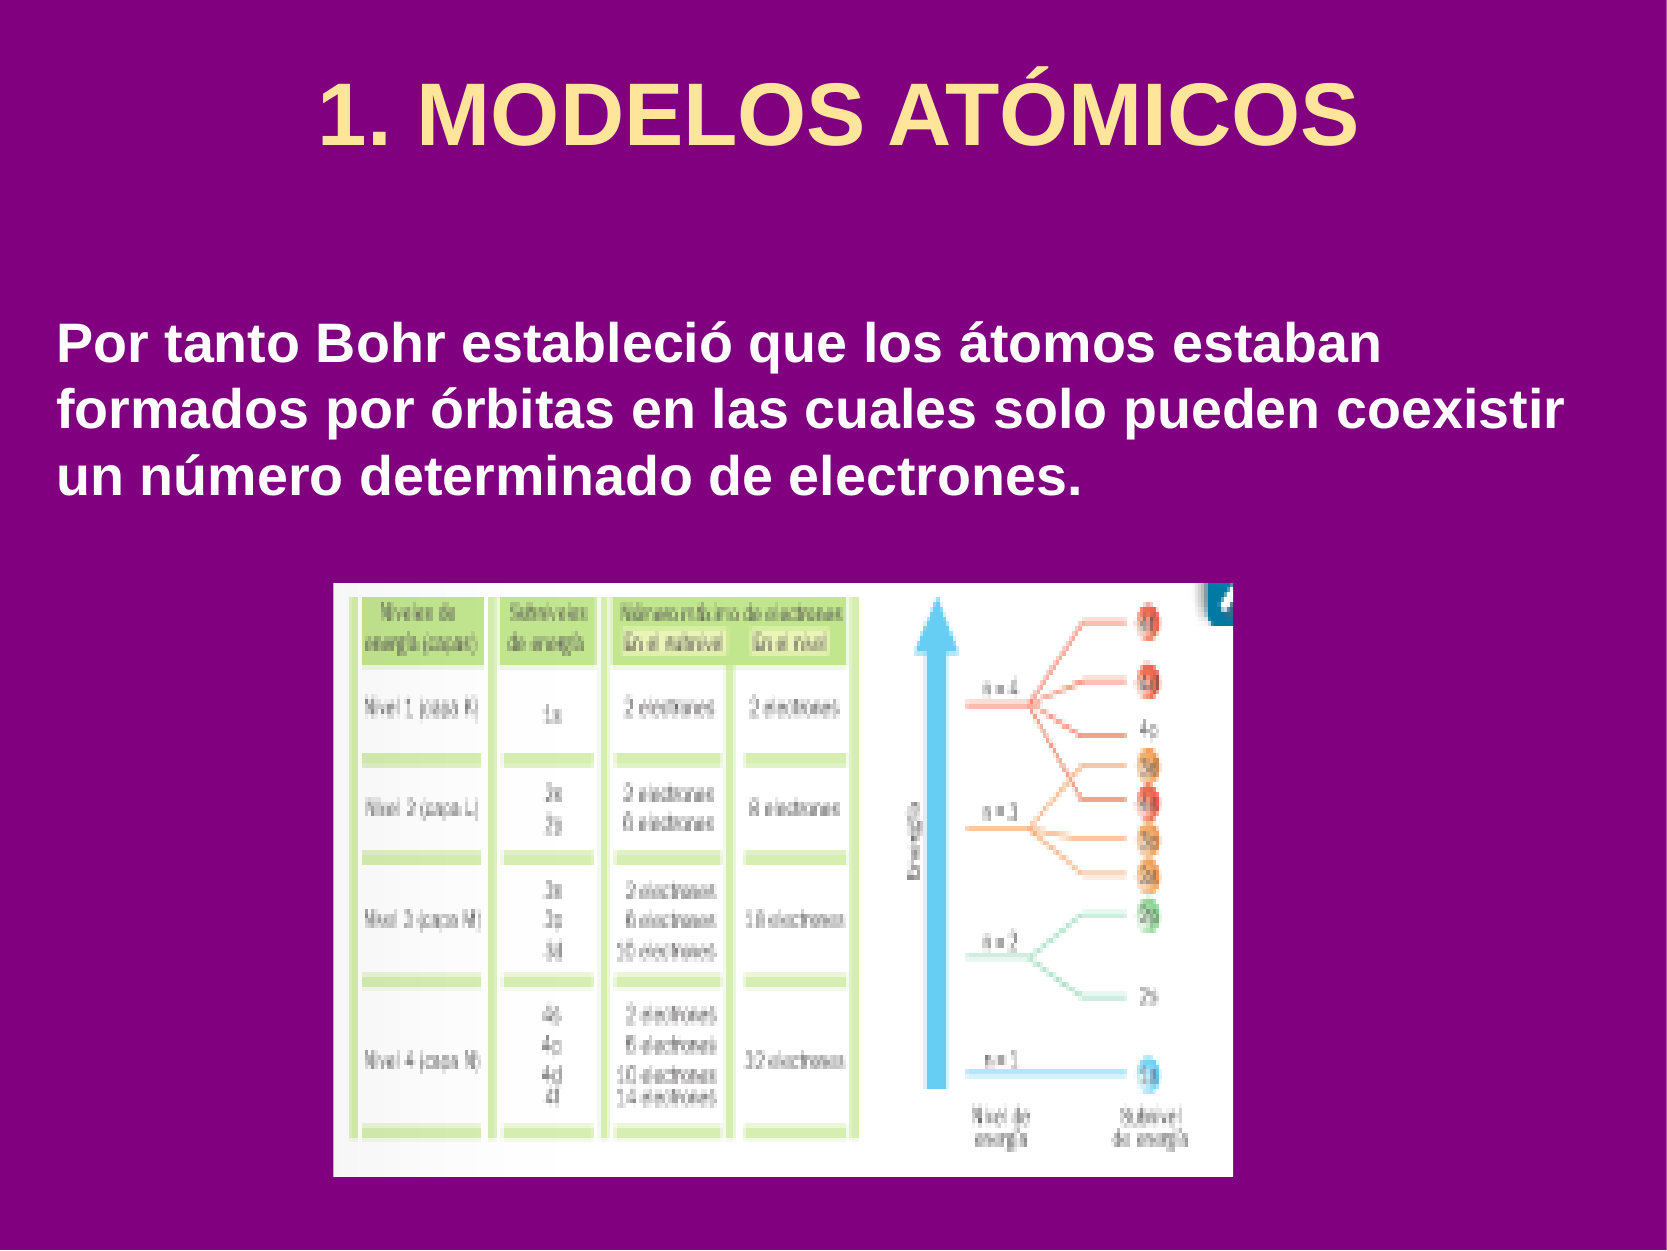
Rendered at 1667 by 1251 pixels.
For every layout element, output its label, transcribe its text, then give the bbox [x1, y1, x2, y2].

title 1. MODELOS ATÓMICOS [50, 50, 1630, 213]
list Por tanto Bohr estableció que los átomos estaban formados por órbitas en las cuales solo pueden coexistir un número determinado de electrones. [50, 300, 1630, 1213]
text_box [333, 583, 1234, 1177]
